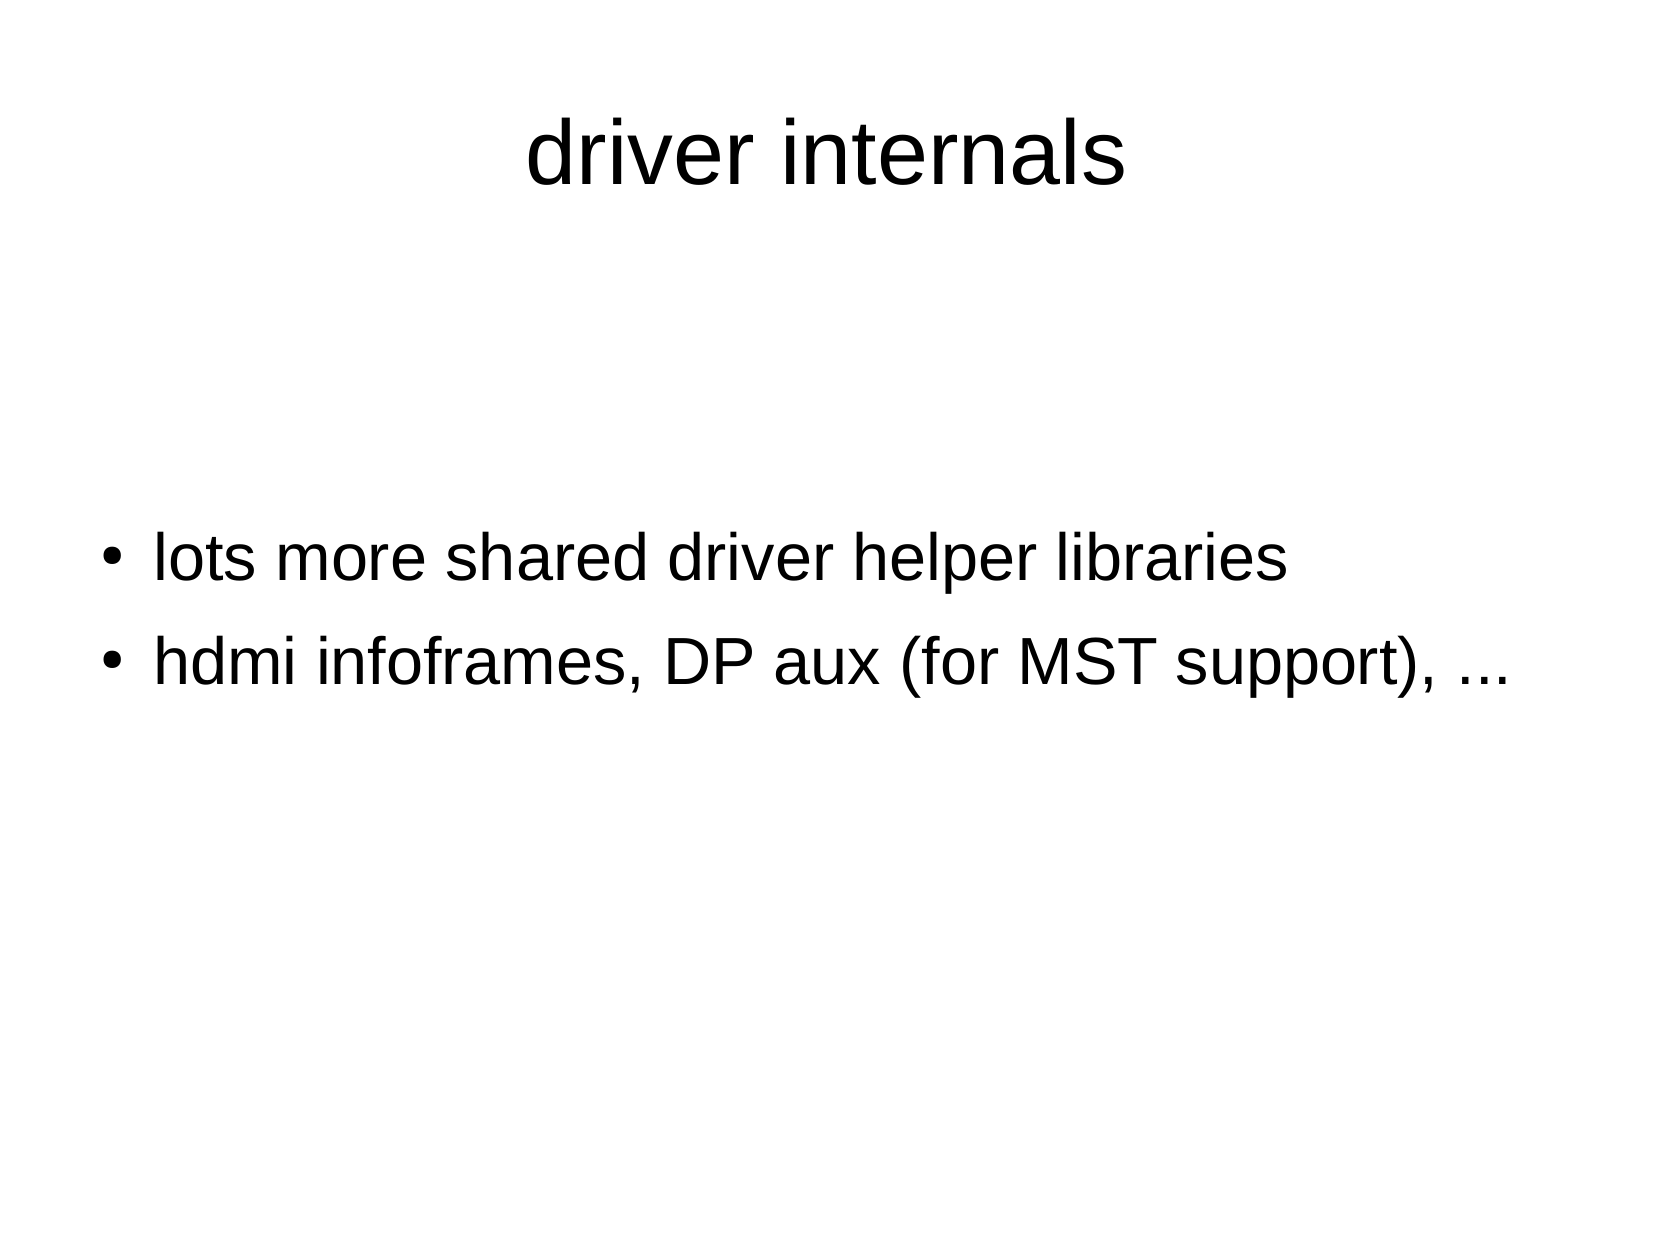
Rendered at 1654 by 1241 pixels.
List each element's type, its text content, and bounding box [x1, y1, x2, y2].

list lots more shared driver helper libraries hdmi infoframes, DP aux (for MST support), ... [82, 519, 1571, 1109]
title driver internals [82, 49, 1571, 257]
